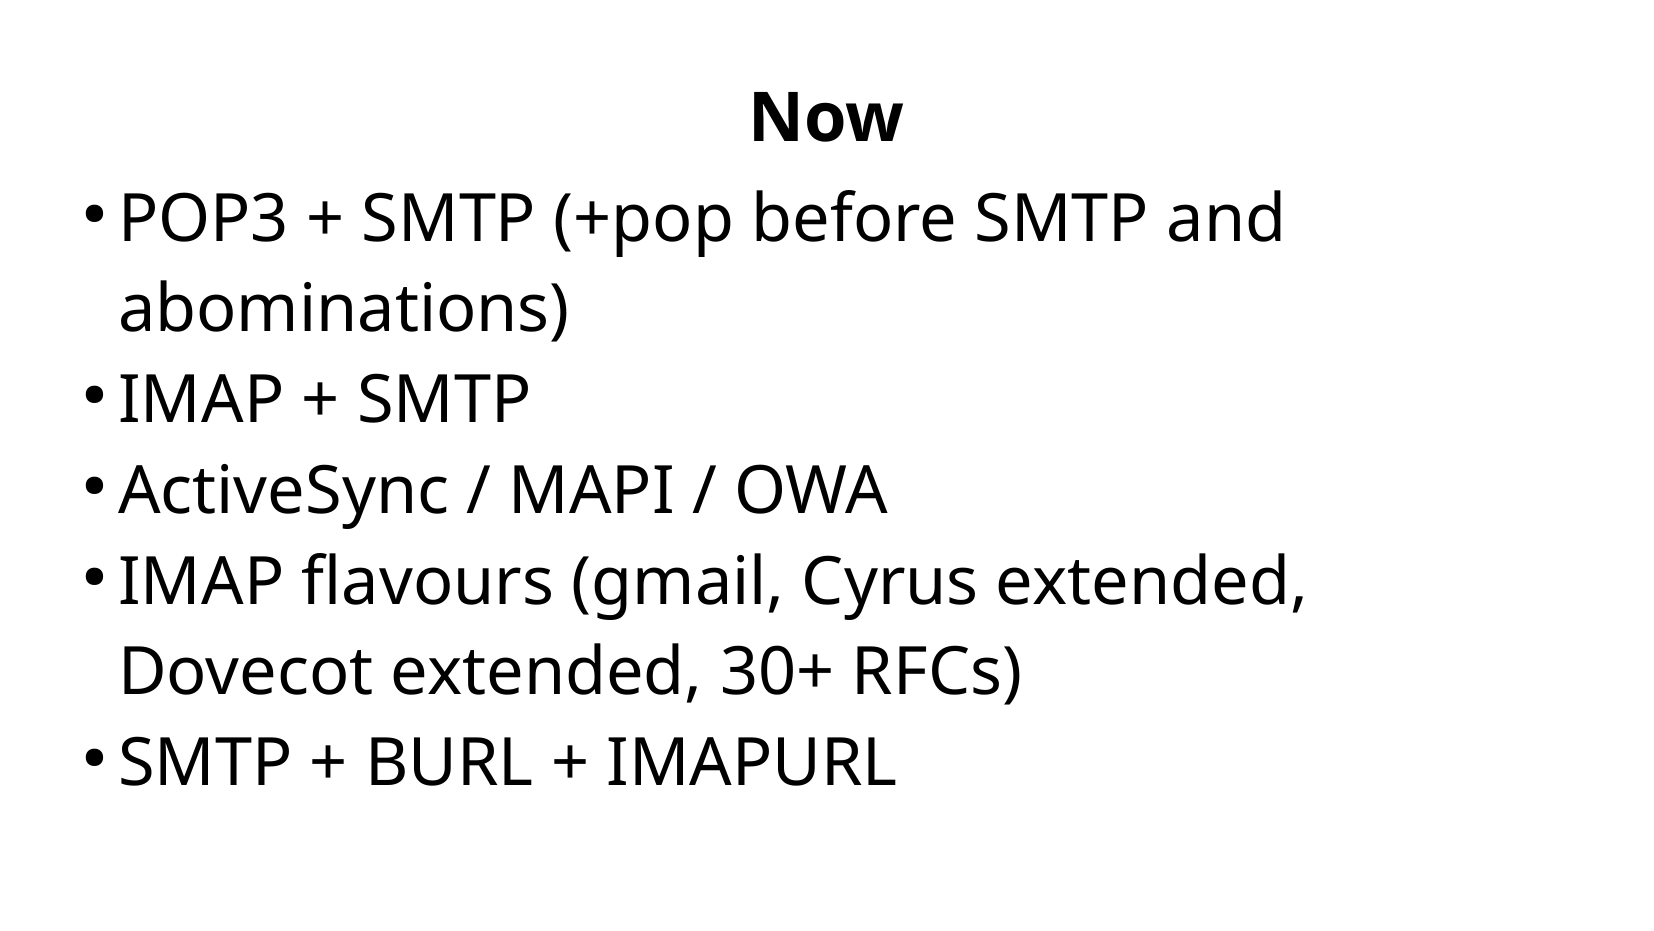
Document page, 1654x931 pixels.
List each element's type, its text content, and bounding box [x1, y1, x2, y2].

title Now [82, 37, 1571, 193]
subtitle POP3 + SMTP (+pop before SMTP and abominations) IMAP + SMTP ActiveSync / MAPI / OWA IMAP flavours (gmail, Cyrus extended, Dovecot extended, 30+ RFCs) SMTP + BURL + IMAPURL [82, 214, 1571, 761]
